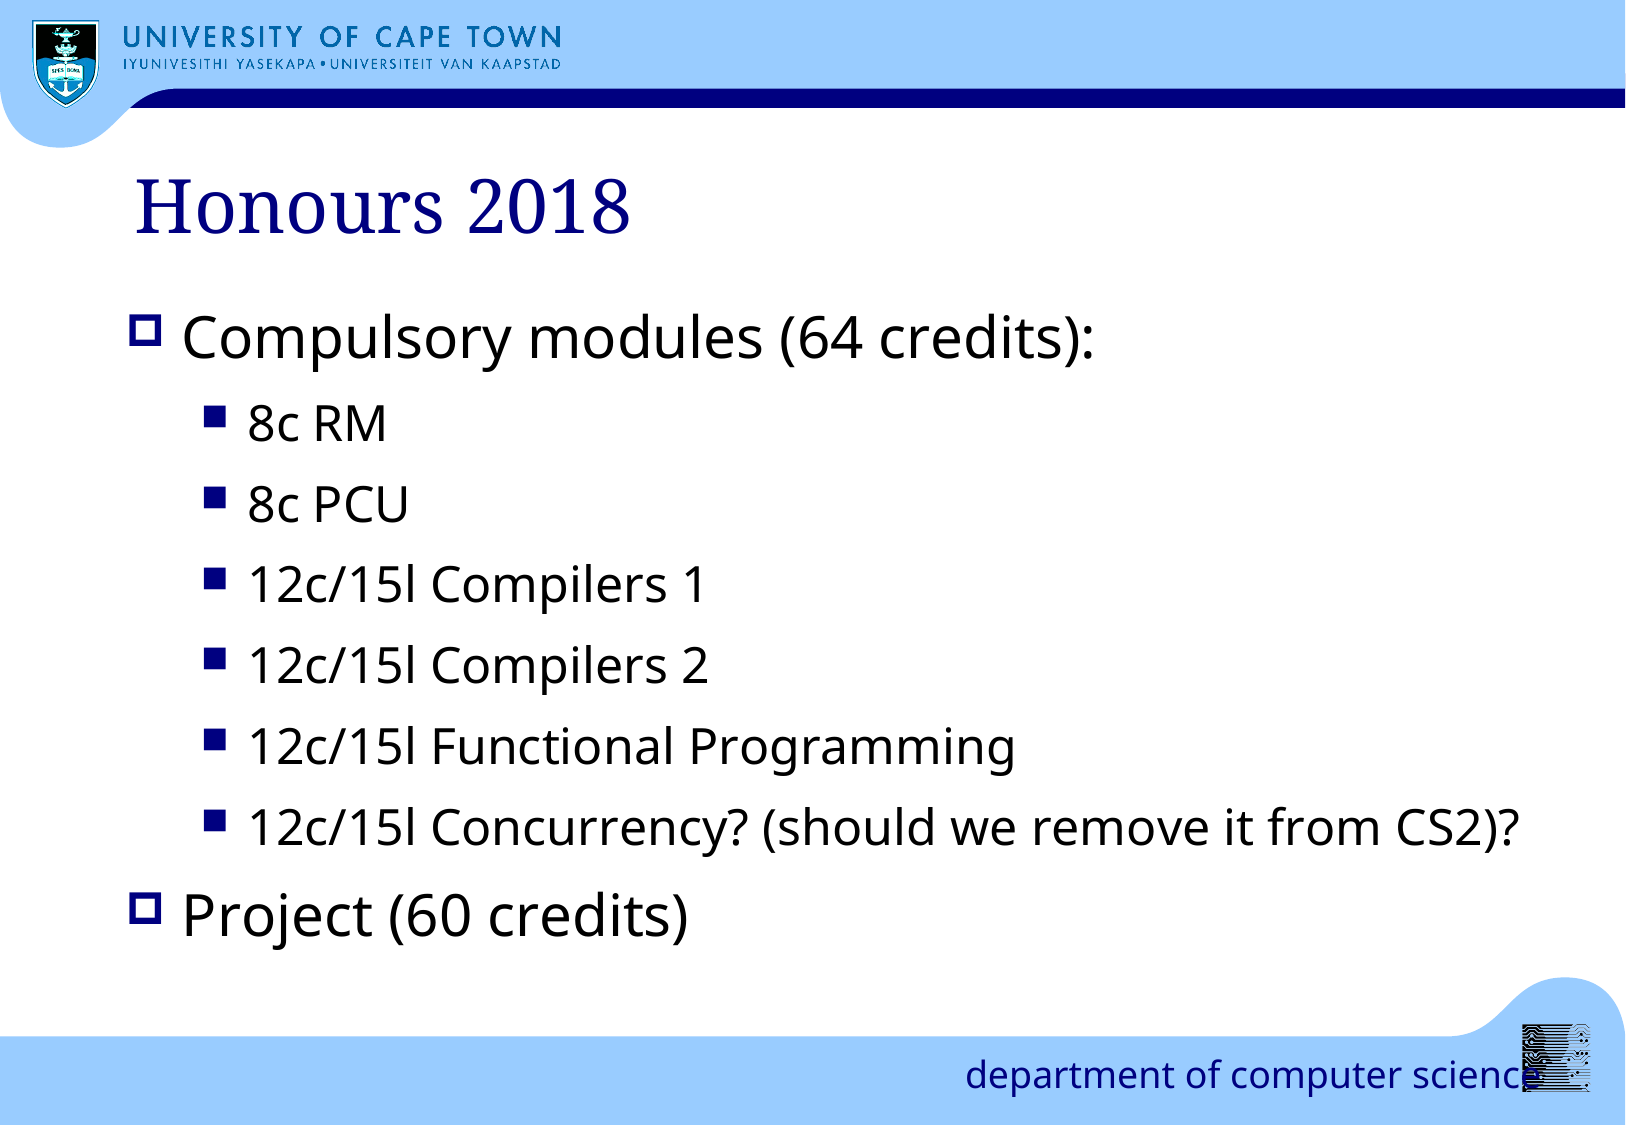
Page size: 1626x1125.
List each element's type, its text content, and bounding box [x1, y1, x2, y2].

list Compulsory modules (64 credits): 8c RM 8c PCU 12c/15l Compilers 1 12c/15l Compilers 2 12c/15l Functional Programming 12c/15l Concurrency? (should we remove it from CS2)? Project (60 credits) [125, 296, 1570, 1039]
picture [120, 23, 563, 71]
picture [1526, 1070, 1536, 1076]
picture [32, 20, 100, 109]
picture [1522, 1024, 1591, 1092]
title Honours 2018 [134, 140, 1571, 268]
